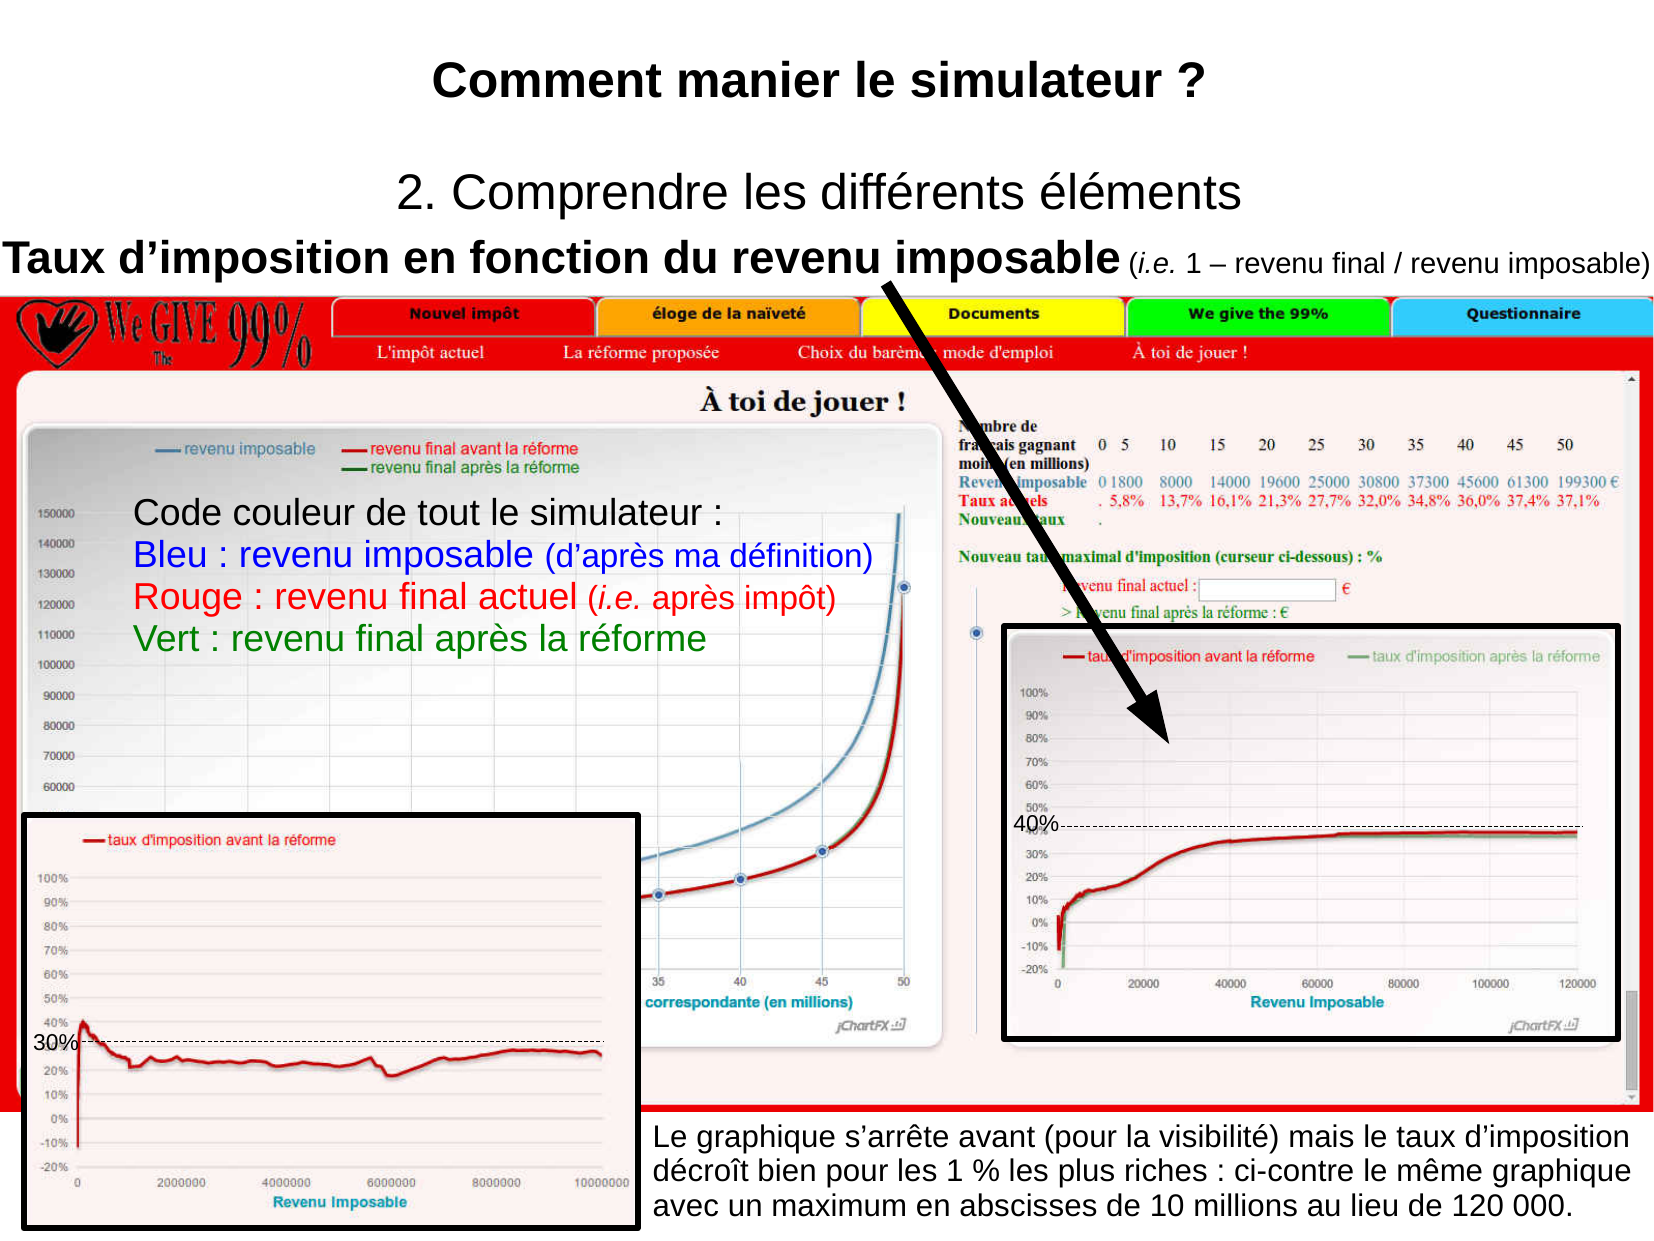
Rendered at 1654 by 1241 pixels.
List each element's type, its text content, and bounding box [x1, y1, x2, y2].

picture [0, 324, 1654, 1112]
picture [1007, 629, 1615, 1036]
text_box Le graphique s’arrête avant (pour la visibilité) mais le taux d’imposition décroît bien pour les 1 % les plus riches : ci-contre le même graphique avec un maximum en abscisses de 10 millions au lieu de 120 000. [637, 1111, 1654, 1233]
picture [27, 818, 635, 1225]
text_box Code couleur de tout le simulateur : Bleu : revenu imposable (d’après ma définition) Rouge : revenu final actuel (i.e. après impôt) Vert : revenu final après la réforme [118, 484, 898, 668]
text_box Comment manier le simulateur ? 2. Comprendre les différents éléments [315, 45, 1324, 224]
text_box Taux d’imposition en fonction du revenu imposable (i.e. 1 – revenu final / revenu imposable) [0, 224, 1654, 324]
text_box 40% [992, 803, 1075, 845]
text_box 30% [11, 1022, 95, 1063]
